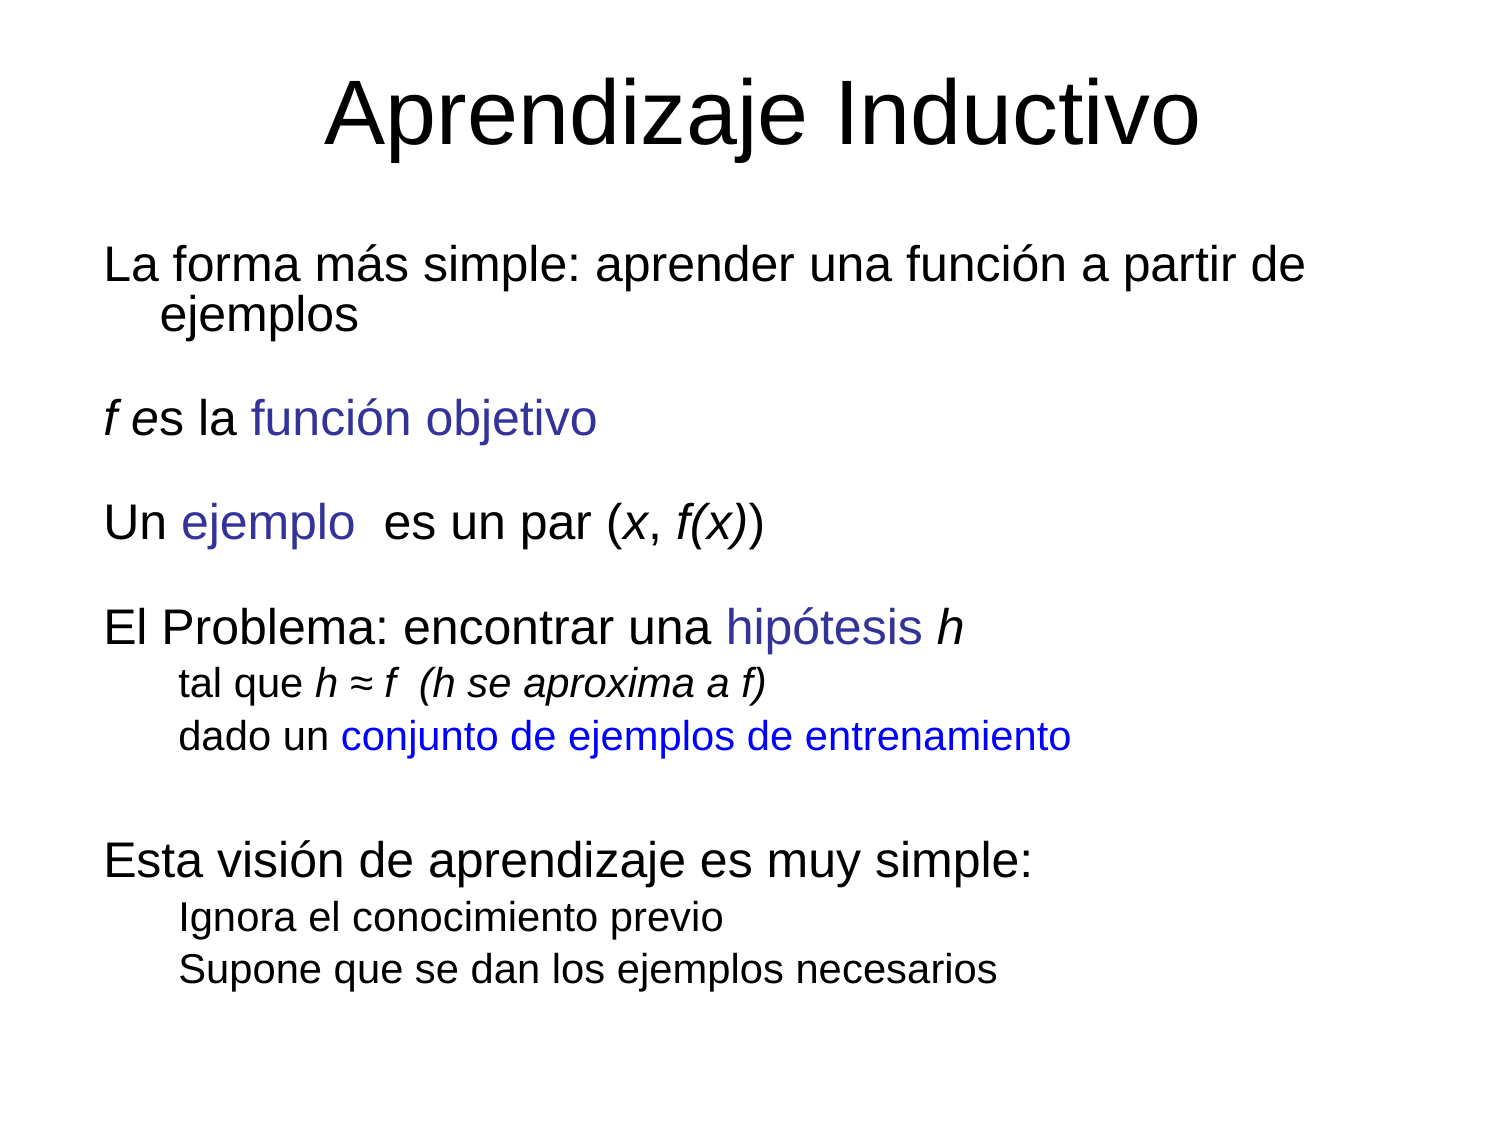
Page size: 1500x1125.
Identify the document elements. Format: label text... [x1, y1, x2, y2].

list La forma más simple: aprender una función a partir de ejemplos f es la función objetivo Un ejemplo es un par (x, f(x)) El Problema: encontrar una hipótesis h tal que h ≈ f (h se aproxima a f) dado un conjunto de ejemplos de entrenamiento Esta visión de aprendizaje es muy simple: Ignora el conocimiento previo Supone que se dan los ejemplos necesarios [88, 233, 1439, 1033]
title Aprendizaje Inductivo [88, 19, 1439, 207]
